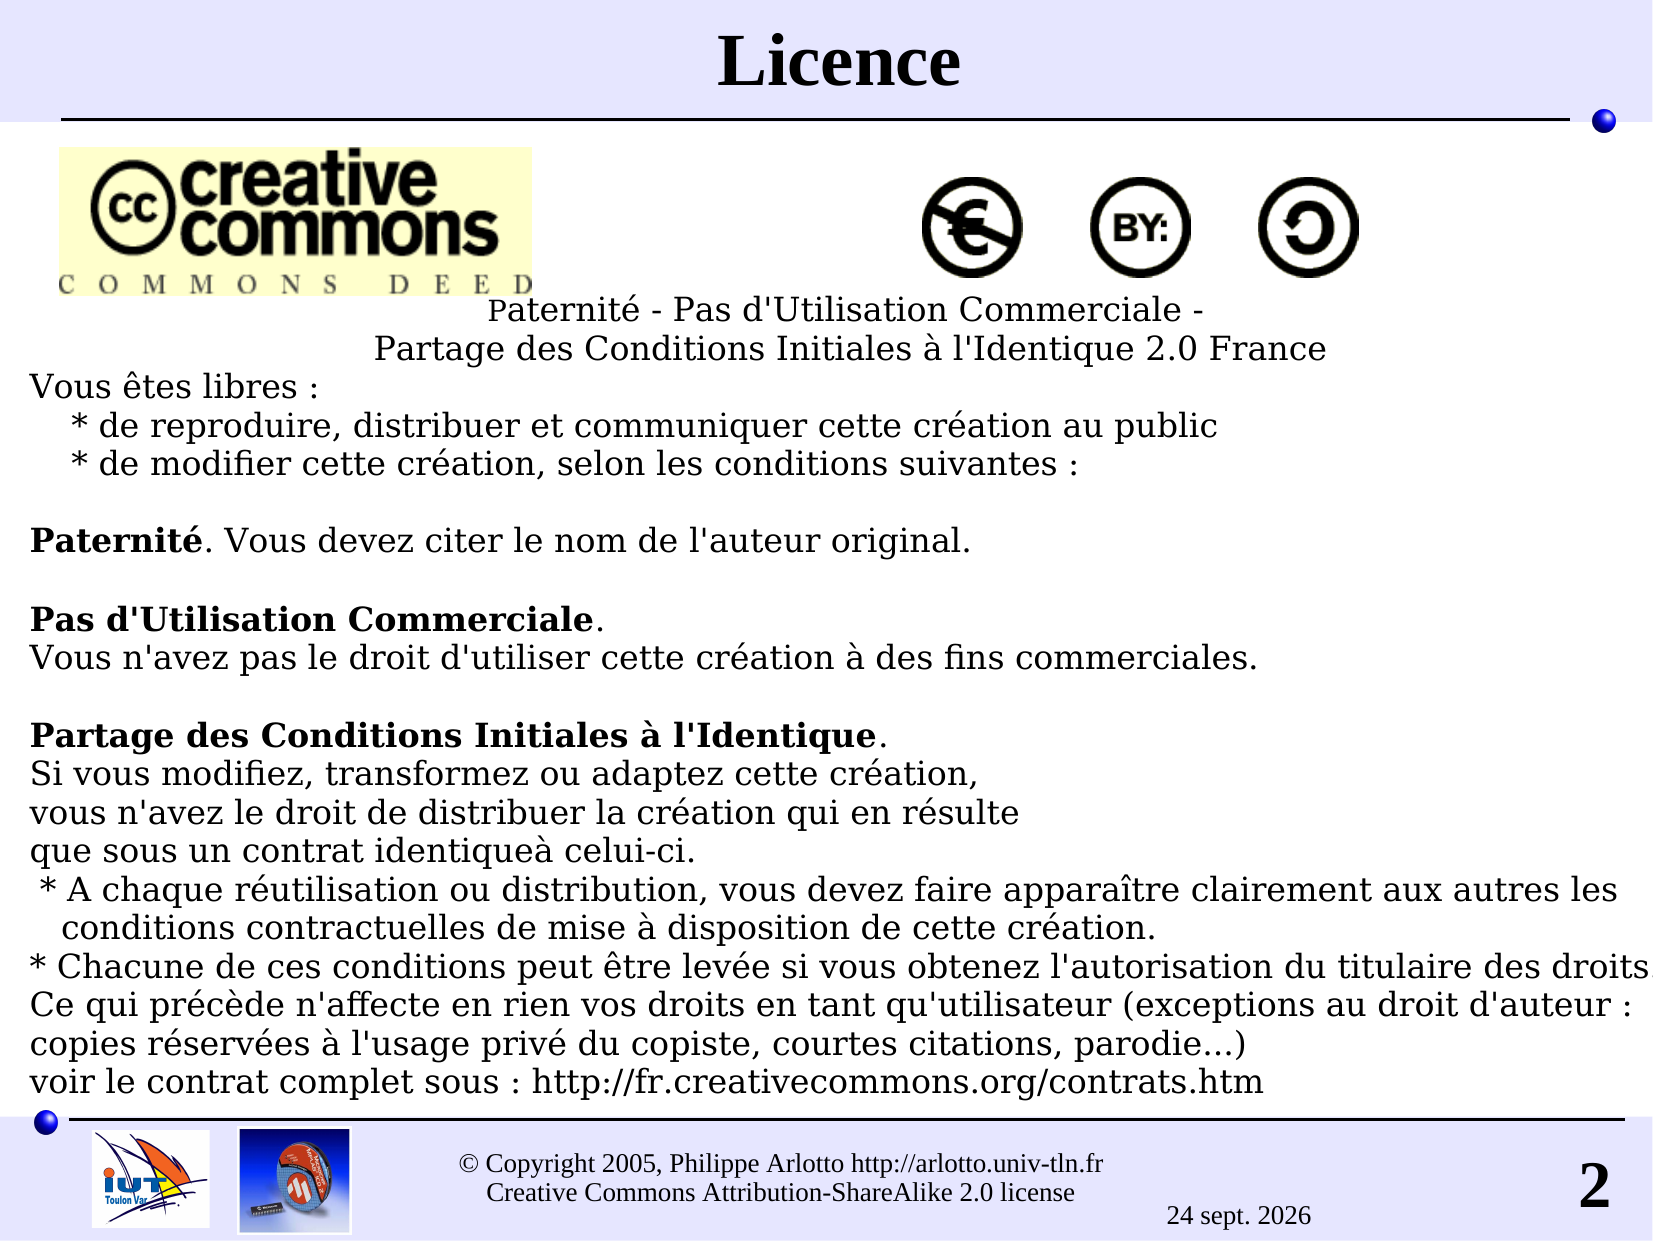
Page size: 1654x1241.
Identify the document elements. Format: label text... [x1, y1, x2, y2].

picture [59, 147, 532, 290]
picture [237, 1175, 352, 1235]
title Licence [95, 14, 1585, 107]
picture [922, 177, 1023, 278]
text_box Paternité - Pas d'Utilisation Commerciale - Partage des Conditions Initiales à l'Identique 2.0 France Vous êtes libres : * de reproduire, distribuer et communiquer cette création au public * de modifier cette création, selon les conditions suivantes : Paternité. Vous devez citer le nom de l'auteur original. Pas d'Utilisation Commerciale. Vous n'avez pas le droit d'utiliser cette création à des fins commerciales. Partage des Conditions Initiales à l'Identique. Si vous modifiez, transformez ou adaptez cette création, vous n'avez le droit de distribuer la création qui en résulte que sous un contrat identiqueà celui-ci. * A chaque réutilisation ou distribution, vous devez faire apparaître clairement aux autres les conditions contractuelles de mise à disposition de cette création. * Chacune de ces conditions peut être levée si vous obtenez l'autorisation du titulaire des droits. Ce qui précède n'affecte en rien vos droits en tant qu'utilisateur (exceptions au droit d'auteur : copies réservées à l'usage privé du copiste, courtes citations, parodie...) voir le contrat complet sous : http://fr.creativecommons.org/contrats.htm [29, 290, 1653, 1175]
picture [1090, 177, 1191, 278]
picture [1258, 177, 1359, 278]
